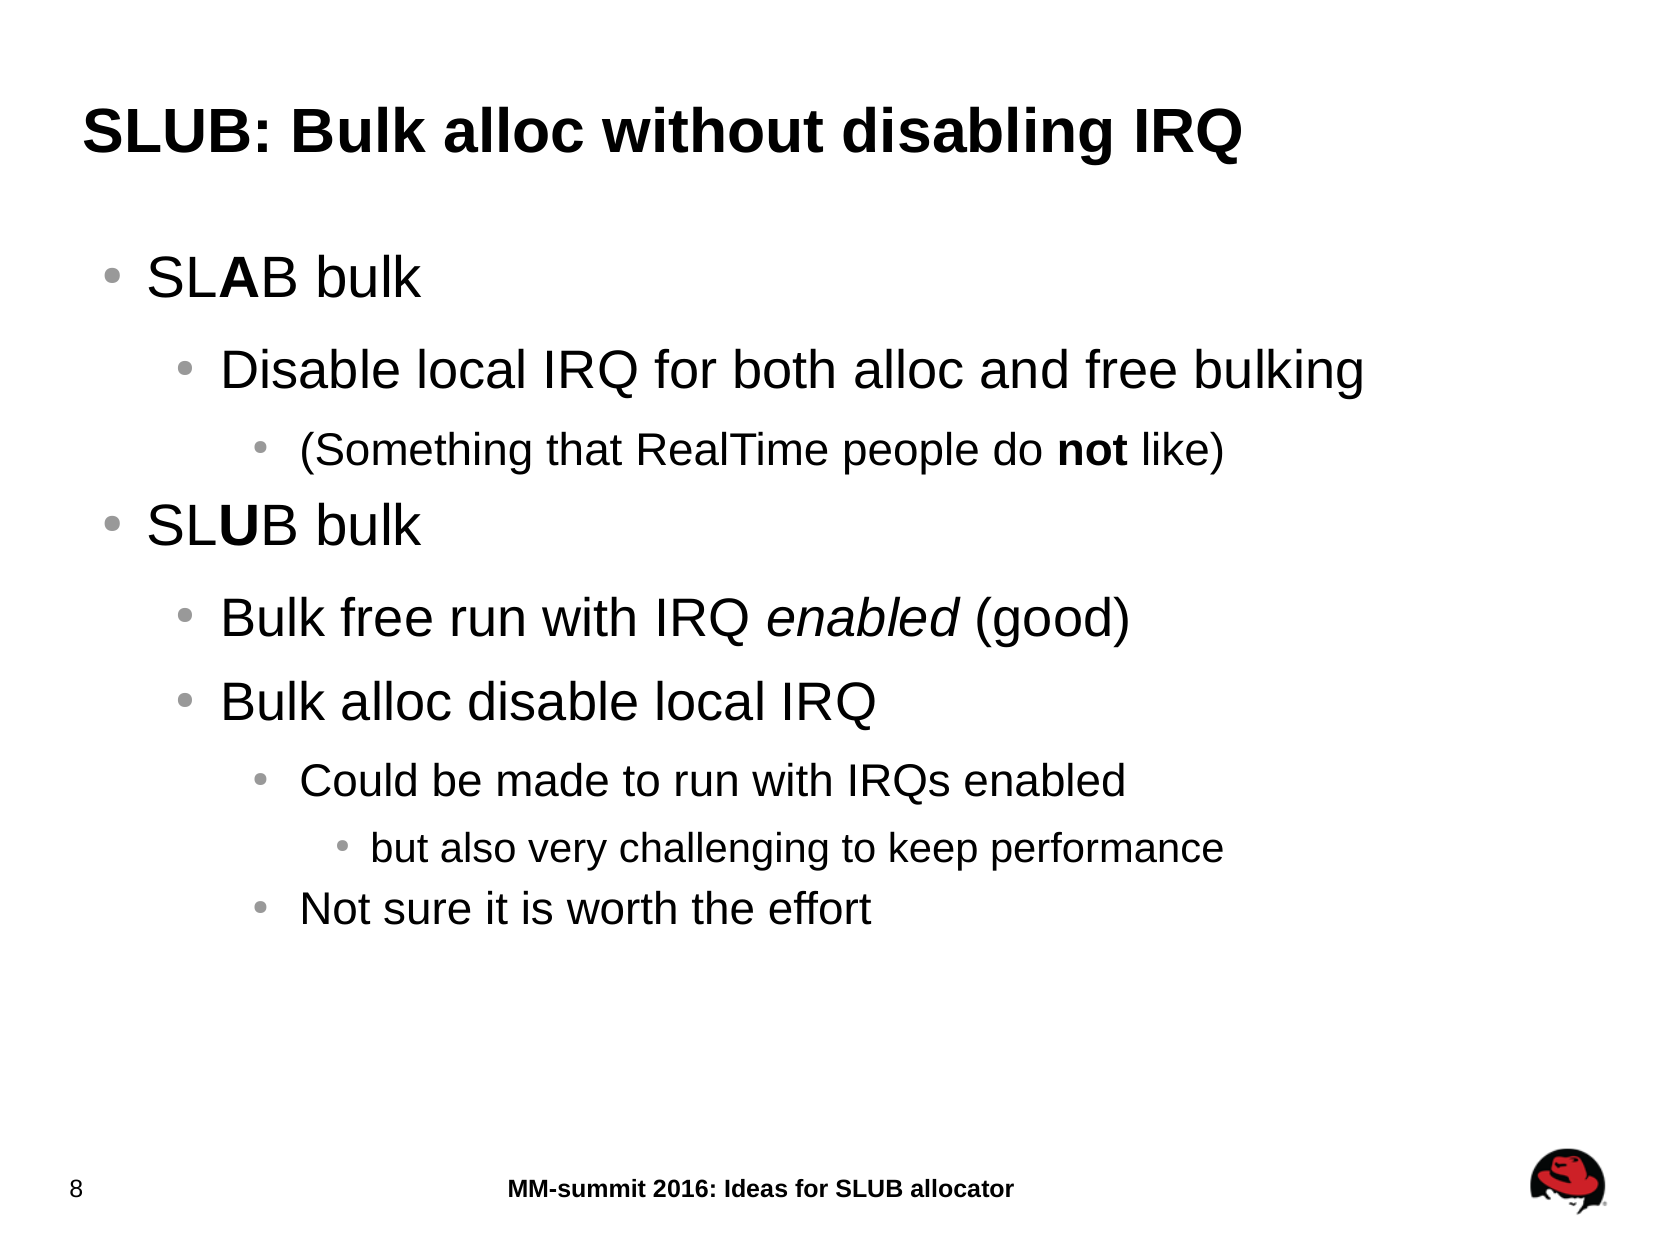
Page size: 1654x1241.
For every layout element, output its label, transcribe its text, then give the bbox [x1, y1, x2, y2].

list SLAB bulk Disable local IRQ for both alloc and free bulking (Something that RealTime people do not like) SLUB bulk Bulk free run with IRQ enabled (good) Bulk alloc disable local IRQ Could be made to run with IRQs enabled but also very challenging to keep performance Not sure it is worth the effort [86, 244, 1576, 1039]
text_box [82, 37, 1571, 226]
picture [1529, 1146, 1613, 1224]
